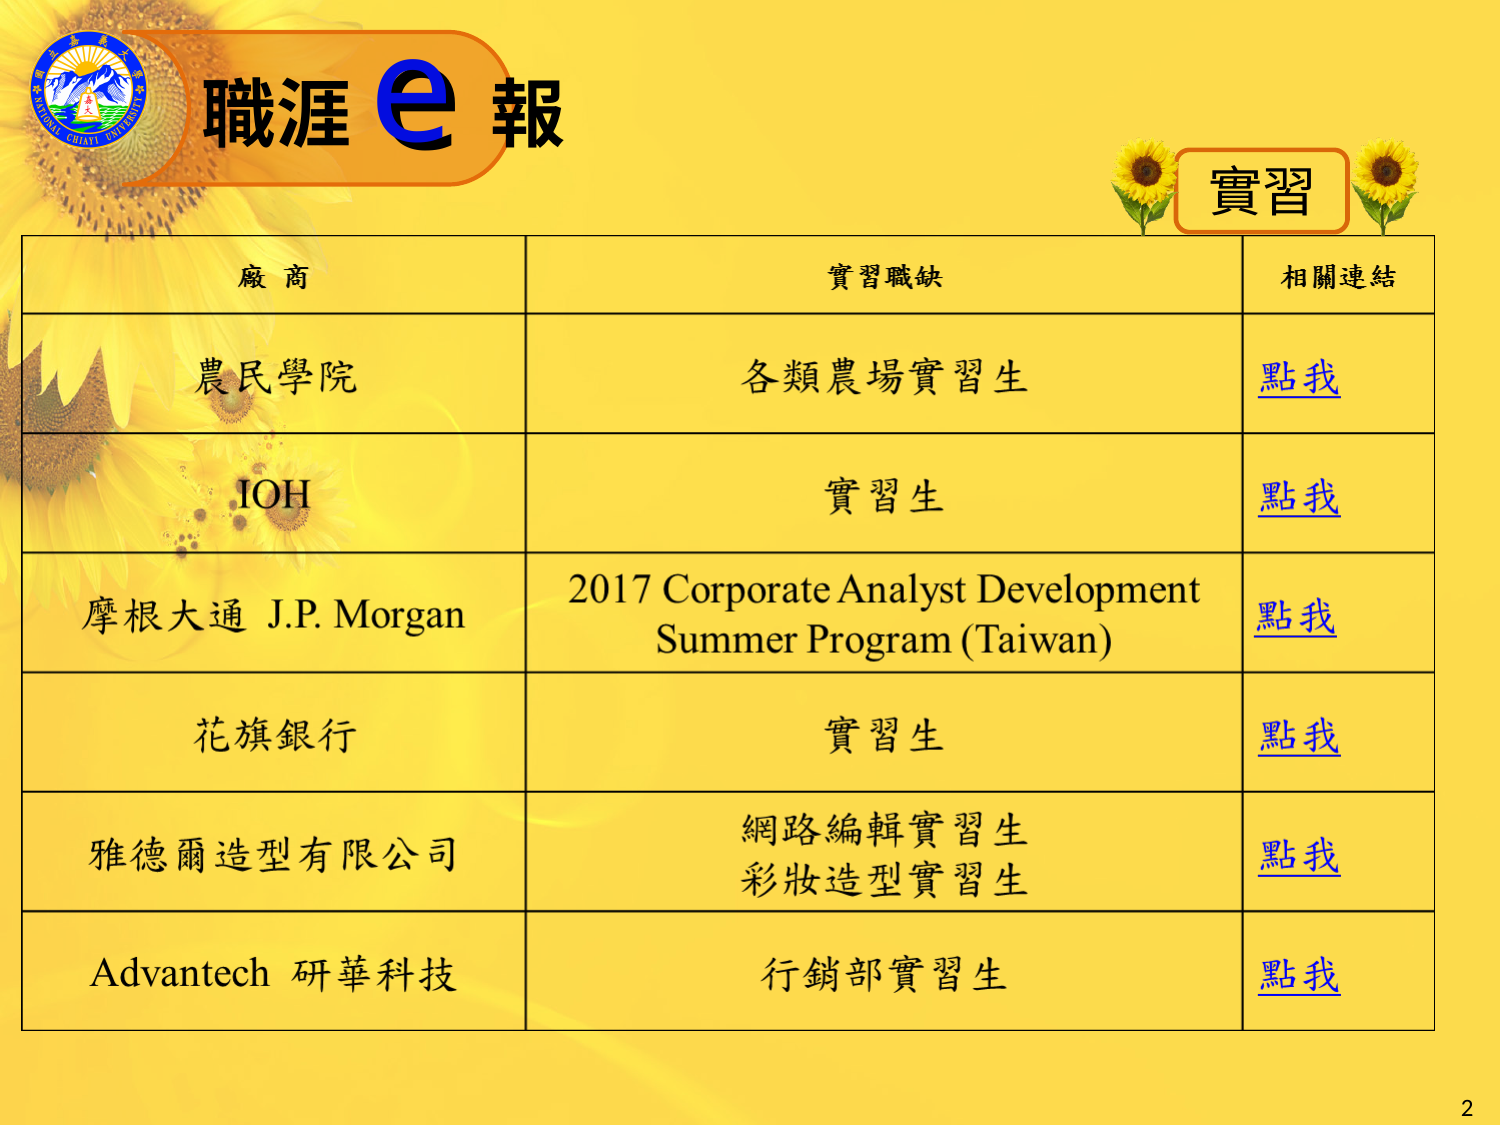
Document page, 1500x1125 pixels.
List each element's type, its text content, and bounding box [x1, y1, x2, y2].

picture [21, 135, 1435, 1031]
text_box [123, 130, 469, 185]
text_box 職涯e報 [186, 0, 609, 181]
picture [29, 30, 148, 150]
text_box 2 [1445, 1084, 1490, 1125]
text_box 實習 [1194, 149, 1333, 231]
text_box [123, 32, 186, 86]
